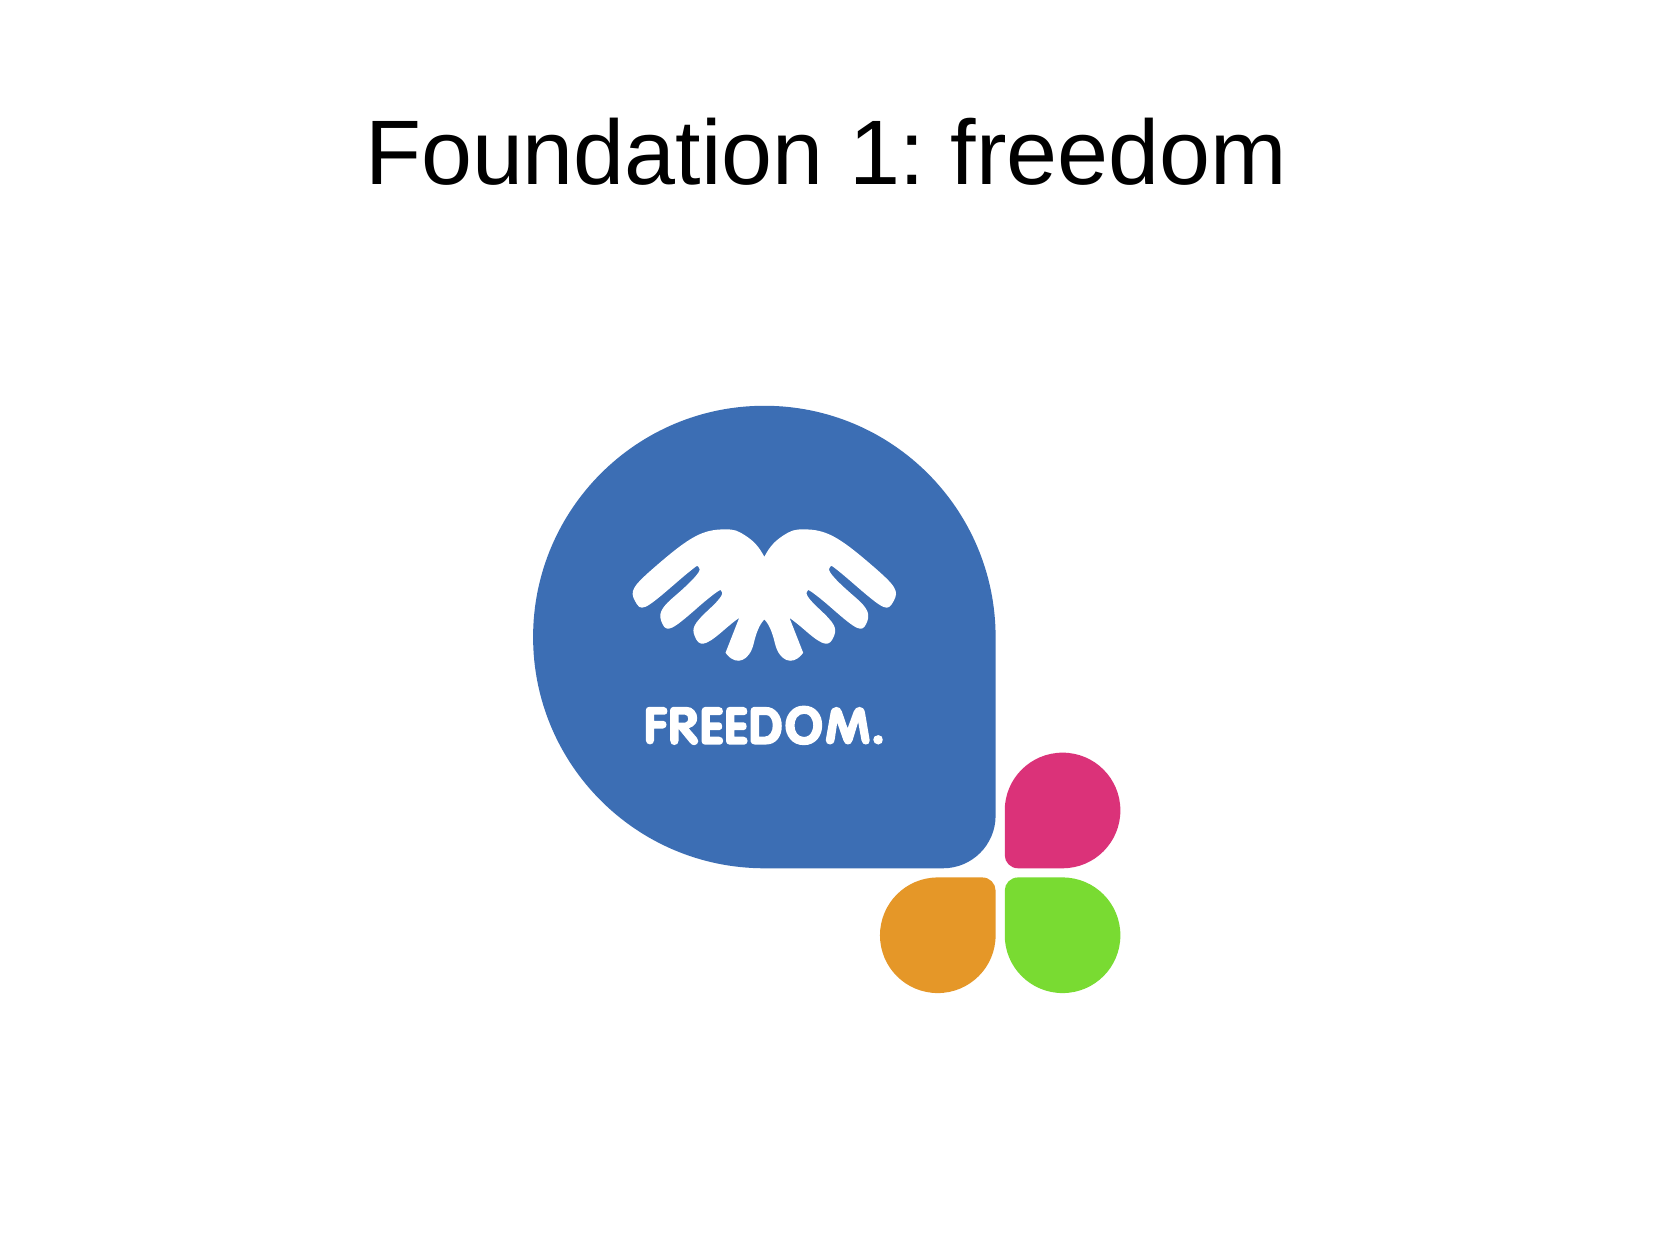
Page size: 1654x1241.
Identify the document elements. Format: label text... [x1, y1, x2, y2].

title Foundation 1: freedom [82, 49, 1571, 257]
picture [417, 290, 1236, 1109]
